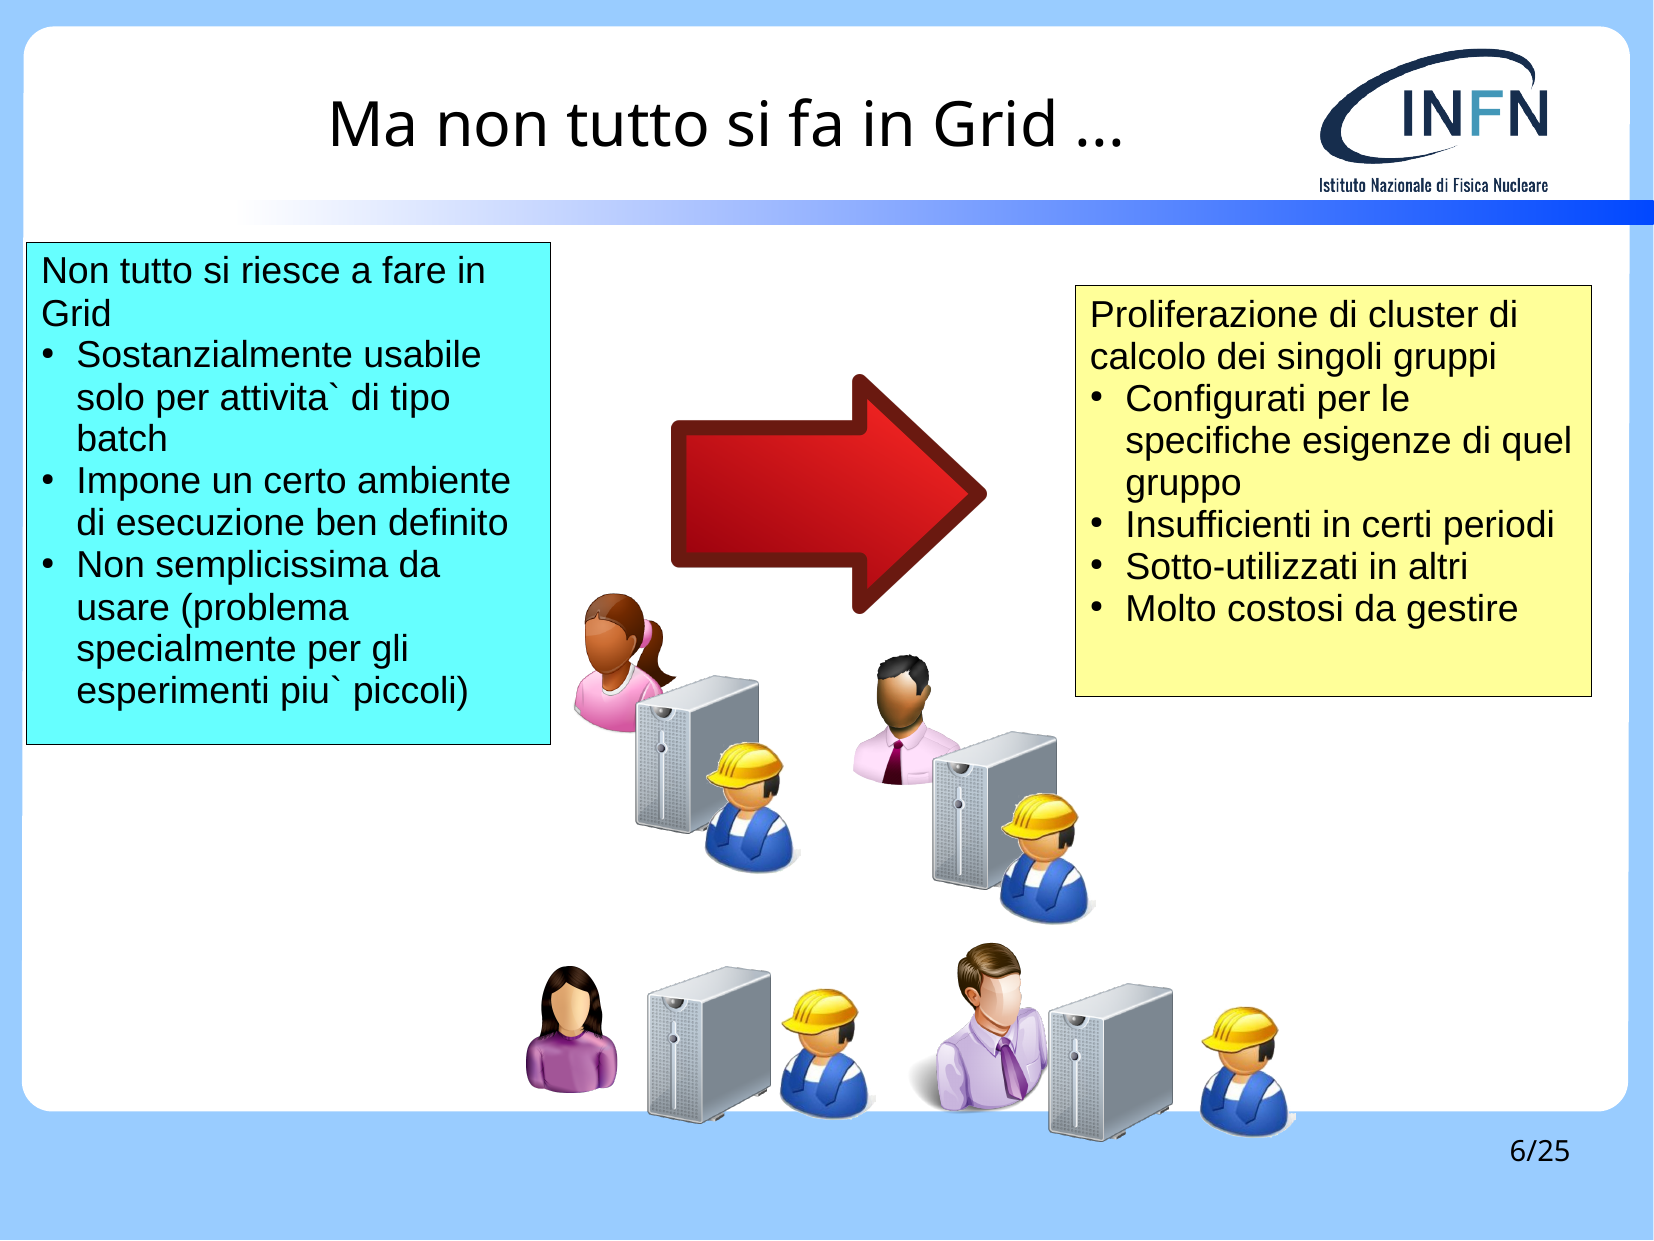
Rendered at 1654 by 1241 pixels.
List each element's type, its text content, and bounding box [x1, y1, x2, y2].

title Ma non tutto si fa in Grid ... [82, 46, 1274, 199]
text_box Proliferazione di cluster di calcolo dei singoli gruppi Configurati per le specifiche esigenze di quel gruppo Insufficienti in certi periodi Sotto-utilizzati in altri Molto costosi da gestire [1075, 285, 1592, 697]
picture [550, 374, 987, 878]
text_box Non tutto si riesce a fare in Grid Sostanzialmente usabile solo per attivita` di tipo batch Impone un certo ambiente di esecuzione ben definito Non semplicissima da usare (problema specialmente per gli esperimenti piu` piccoli) [26, 242, 551, 745]
picture [508, 966, 876, 1124]
picture [843, 652, 1096, 929]
picture [1274, 31, 1593, 218]
picture [891, 940, 1296, 1142]
